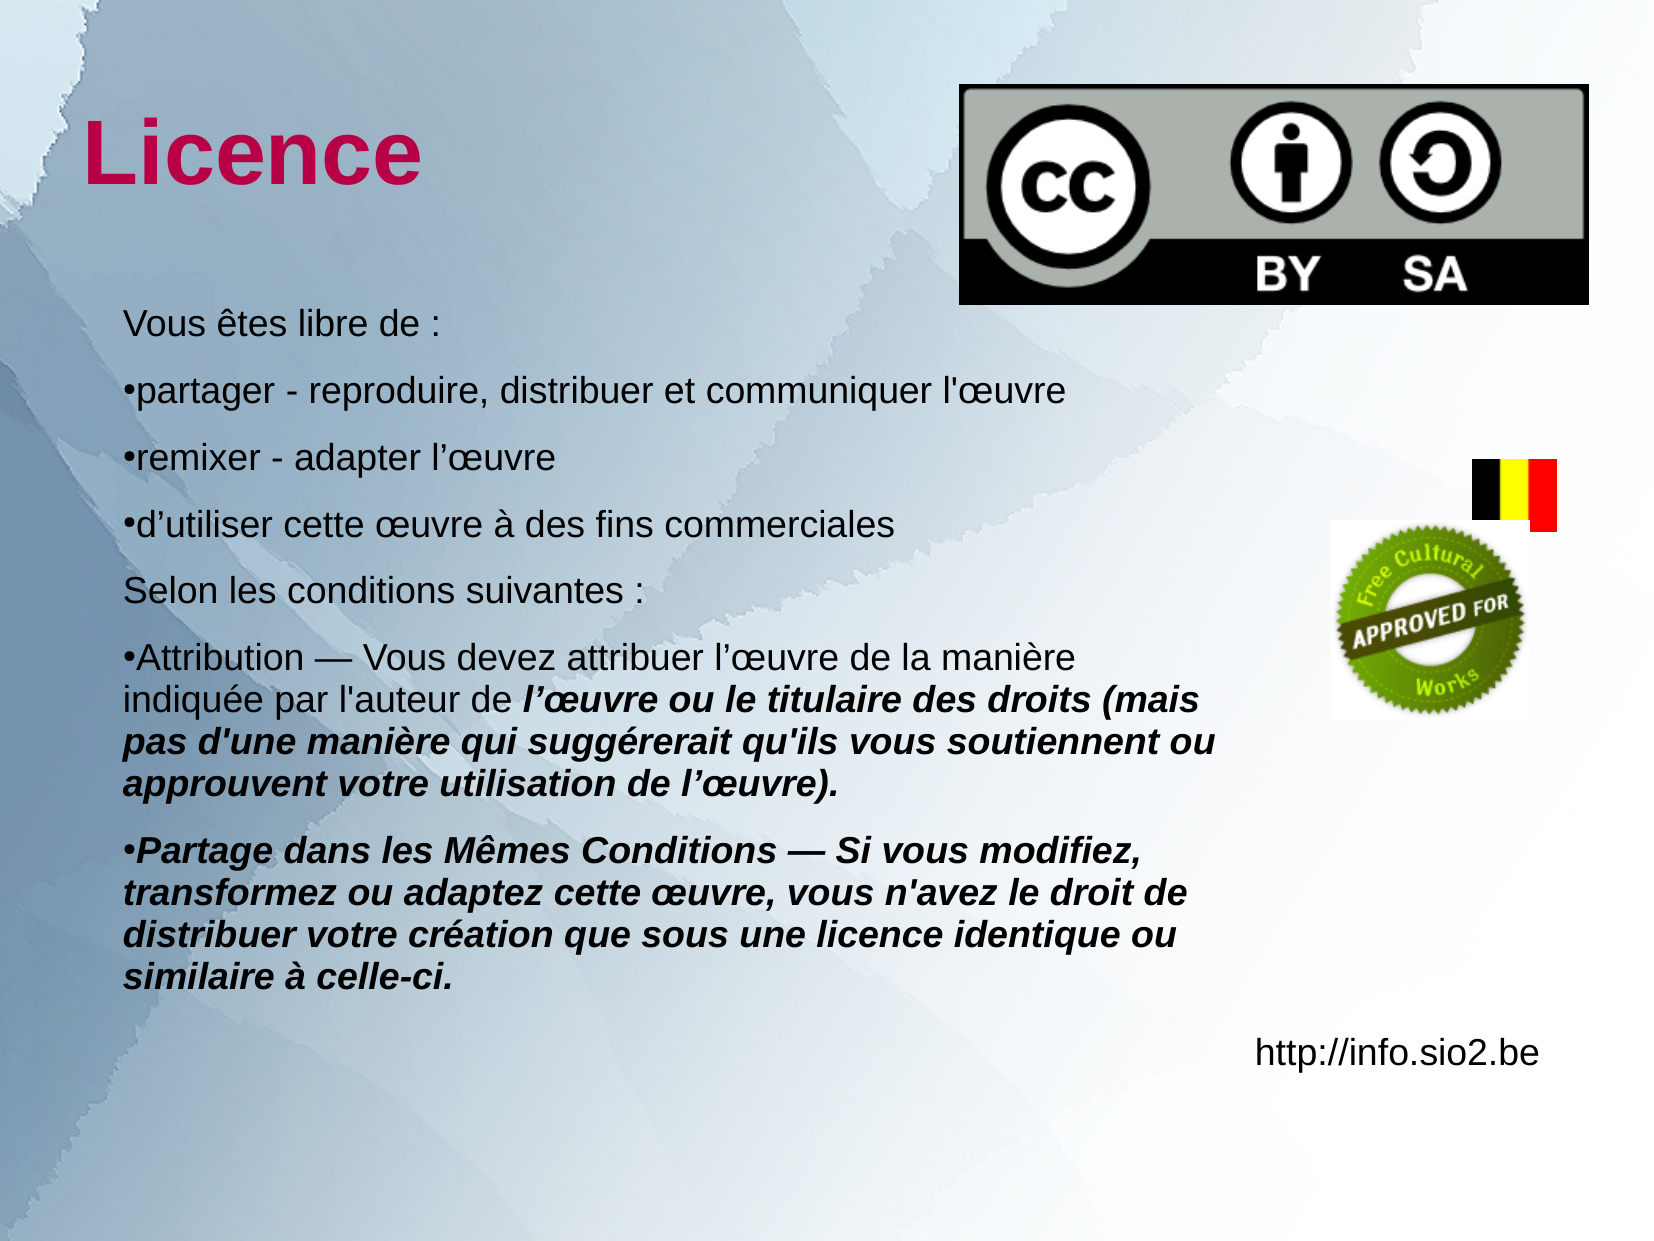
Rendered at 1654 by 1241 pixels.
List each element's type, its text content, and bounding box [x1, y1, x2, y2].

text_box Vous êtes libre de : partager - reproduire, distribuer et communiquer l'œuvre remixer - adapter l’œuvre d’utiliser cette œuvre à des fins commerciales Selon les conditions suivantes : Attribution — Vous devez attribuer l’œuvre de la manière indiquée par l'auteur de l’œuvre ou le titulaire des droits (mais pas d'une manière qui suggérerait qu'ils vous soutiennent ou approuvent votre utilisation de l’œuvre). Partage dans les Mêmes Conditions — Si vous modifiez, transformez ou adaptez cette œuvre, vous n'avez le droit de distribuer votre création que sous une licence identique ou similaire à celle-ci. [108, 295, 1236, 1005]
text_box http://info.sio2.be [1240, 1024, 1592, 1081]
picture [0, 0, 1654, 1241]
title Licence [82, 49, 1571, 257]
